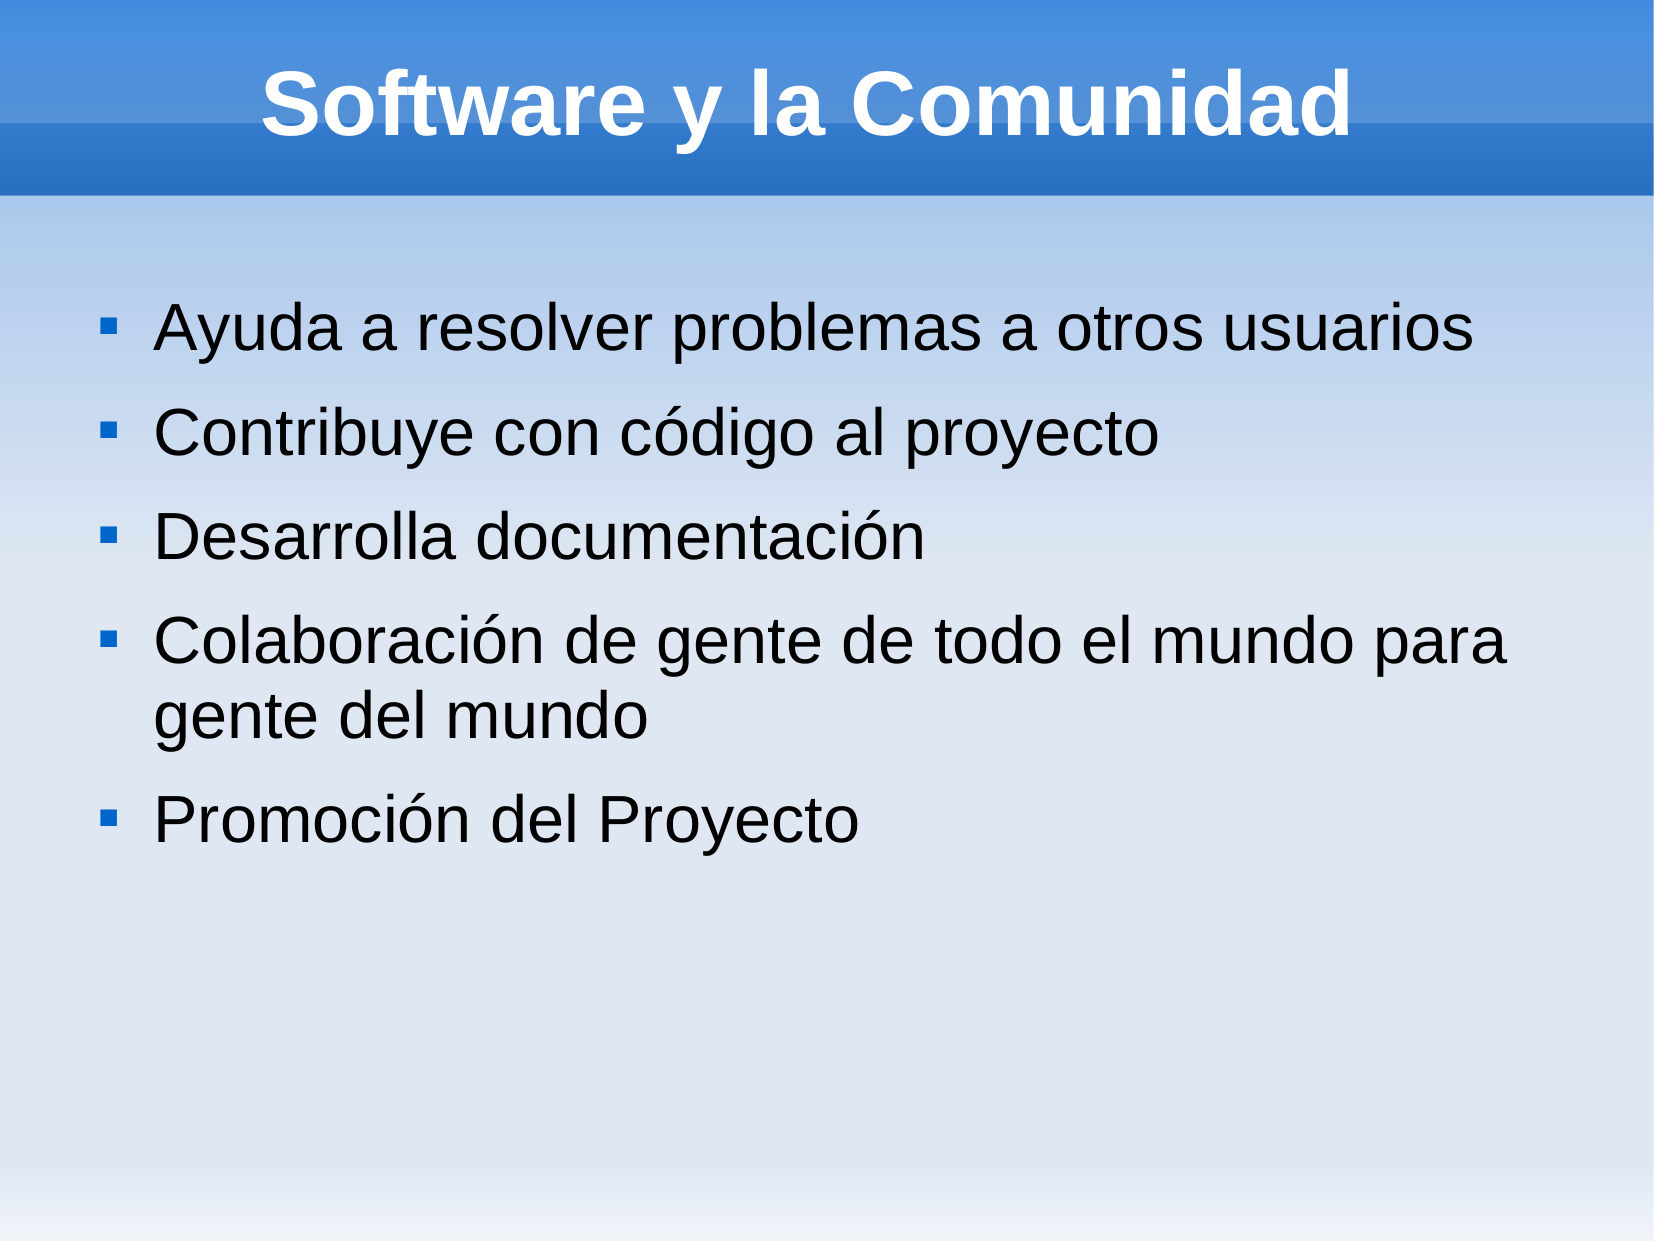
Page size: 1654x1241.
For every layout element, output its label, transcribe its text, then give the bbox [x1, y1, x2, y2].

picture [0, 0, 1654, 1241]
list Ayuda a resolver problemas a otros usuarios Contribuye con código al proyecto Desarrolla documentación Colaboración de gente de todo el mundo para gente del mundo Promoción del Proyecto [82, 290, 1571, 1094]
title Software y la Comunidad [76, 7, 1565, 200]
